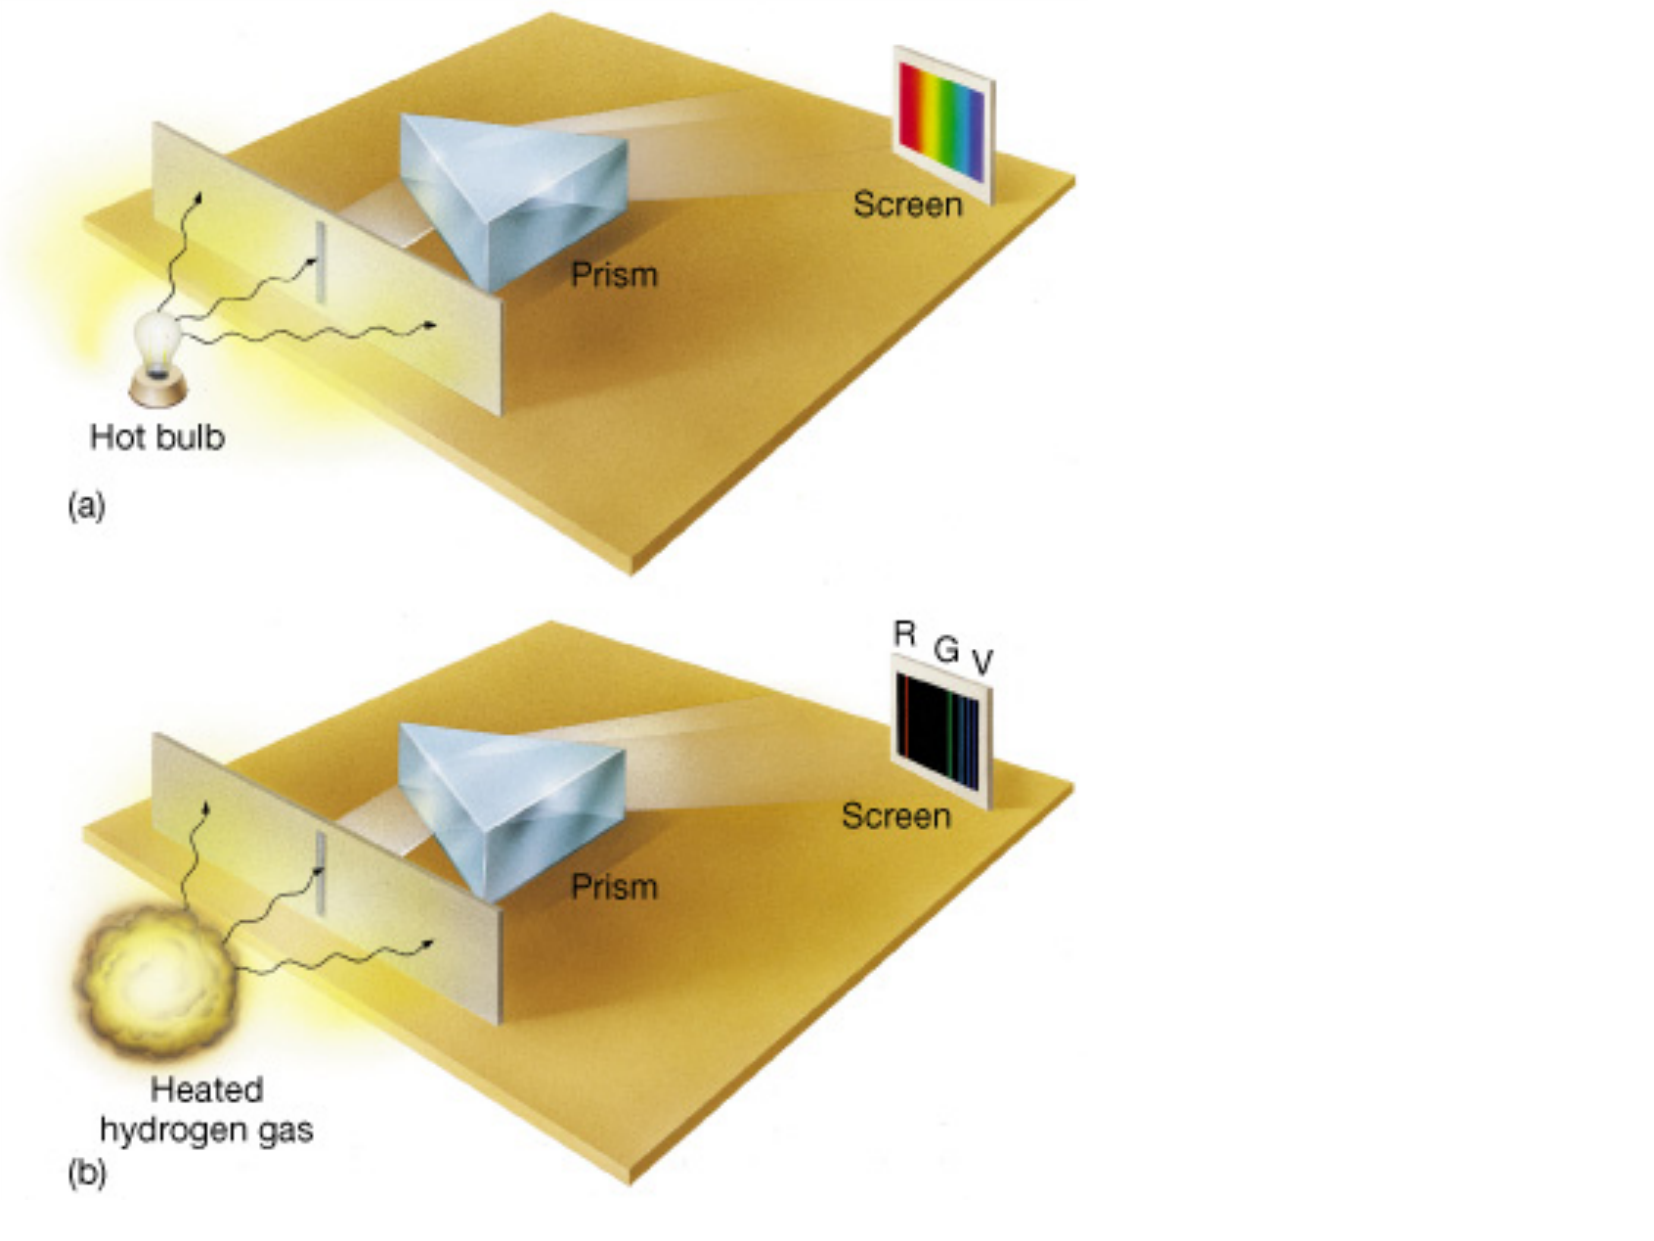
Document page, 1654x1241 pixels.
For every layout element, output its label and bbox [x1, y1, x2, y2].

picture [0, 0, 1088, 1201]
